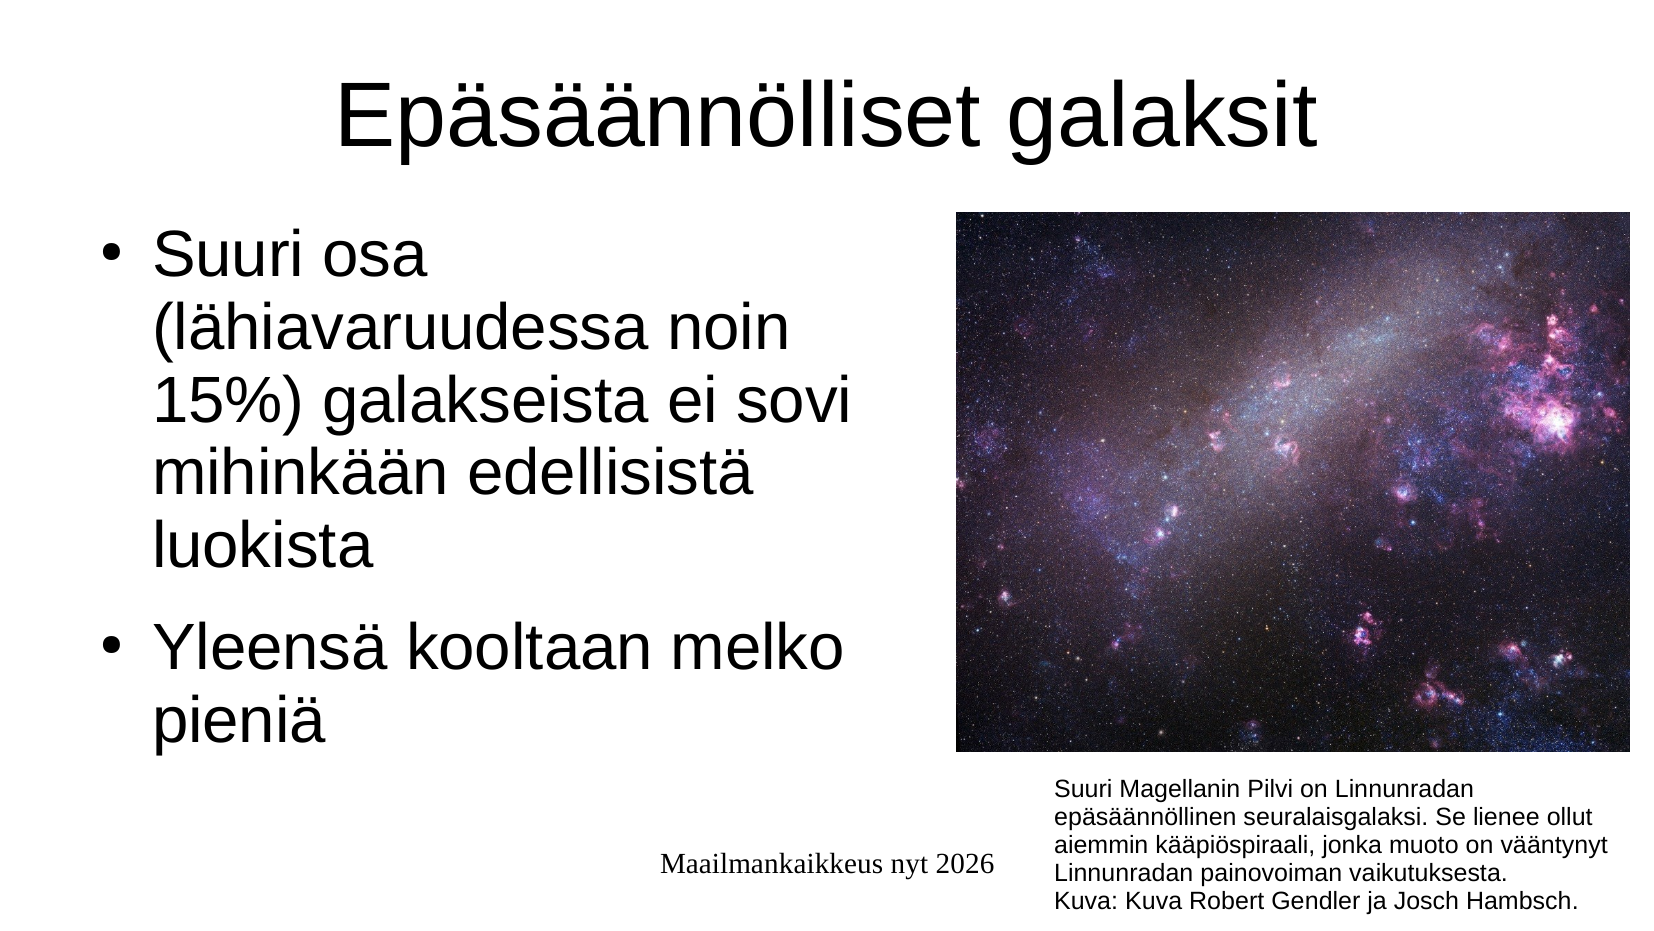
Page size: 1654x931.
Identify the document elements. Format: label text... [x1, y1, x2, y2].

title Epäsäännölliset galaksit [82, 37, 1571, 193]
list Suuri osa (lähiavaruudessa noin 15%) galakseista ei sovi mihinkään edellisistä luokista Yleensä kooltaan melko pieniä [82, 217, 875, 758]
picture [956, 212, 1630, 752]
text_box Suuri Magellanin Pilvi on Linnunradan epäsäännöllinen seuralaisgalaksi. Se lienee ollut aiemmin kääpiöspiraali, jonka muoto on vääntynyt Linnunradan painovoiman vaikutuksesta. Kuva: Kuva Robert Gendler ja Josch Hambsch. [1039, 767, 1635, 923]
